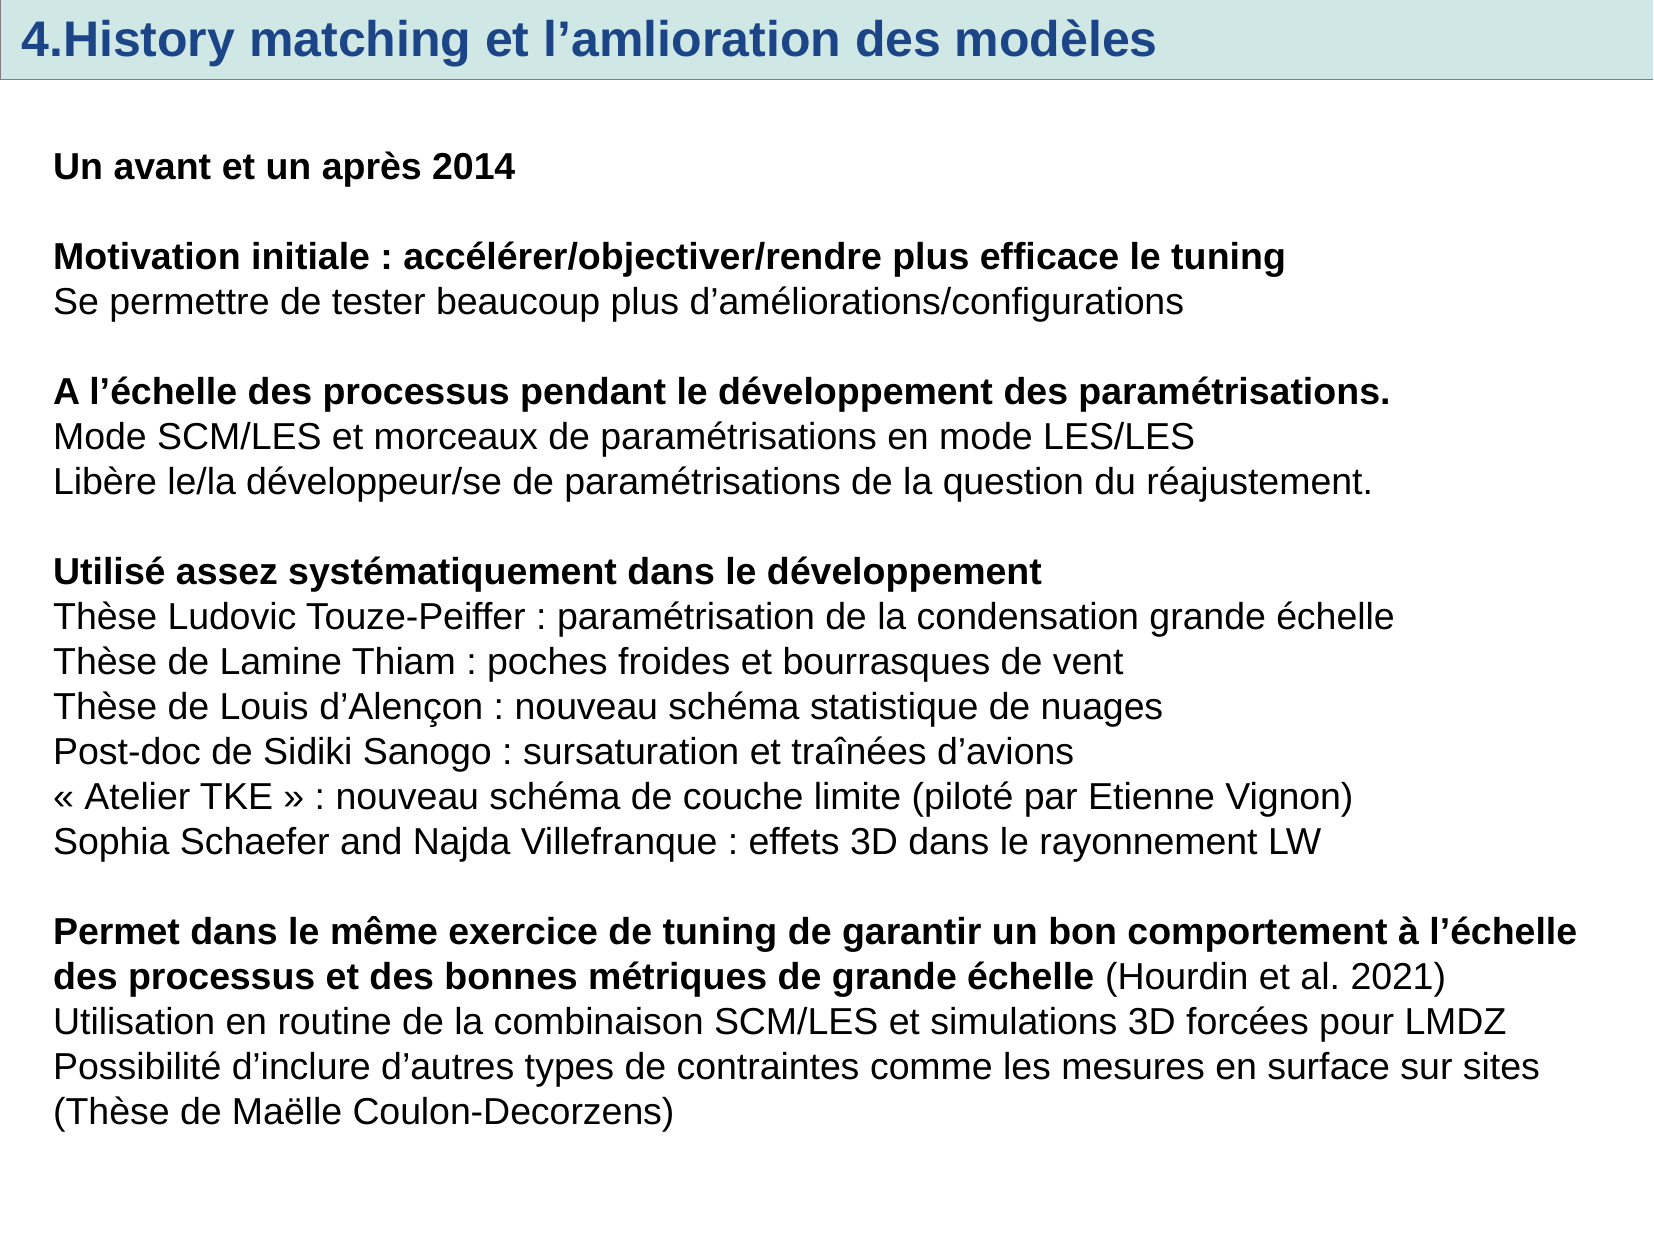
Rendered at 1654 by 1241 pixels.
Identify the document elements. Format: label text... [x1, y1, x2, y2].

text_box Un avant et un après 2014 Motivation initiale : accélérer/objectiver/rendre plus efficace le tuning Se permettre de tester beaucoup plus d’améliorations/configurations A l’échelle des processus pendant le développement des paramétrisations. Mode SCM/LES et morceaux de paramétrisations en mode LES/LES Libère le/la développeur/se de paramétrisations de la question du réajustement. Utilisé assez systématiquement dans le développement Thèse Ludovic Touze-Peiffer : paramétrisation de la condensation grande échelle Thèse de Lamine Thiam : poches froides et bourrasques de vent Thèse de Louis d’Alençon : nouveau schéma statistique de nuages Post-doc de Sidiki Sanogo : sursaturation et traînées d’avions « Atelier TKE » : nouveau schéma de couche limite (piloté par Etienne Vignon) Sophia Schaefer and Najda Villefranque : effets 3D dans le rayonnement LW Permet dans le même exercice de tuning de garantir un bon comportement à l’échelle des processus et des bonnes métriques de grande échelle (Hourdin et al. 2021) Utilisation en routine de la combinaison SCM/LES et simulations 3D forcées pour LMDZ Possibilité d’inclure d’autres types de contraintes comme les mesures en surface sur sites (Thèse de Maëlle Coulon-Decorzens) [53, 142, 1638, 732]
text_box [0, 0, 1653, 80]
text_box 4.History matching et l’amlioration des modèles [6, 3, 1174, 75]
